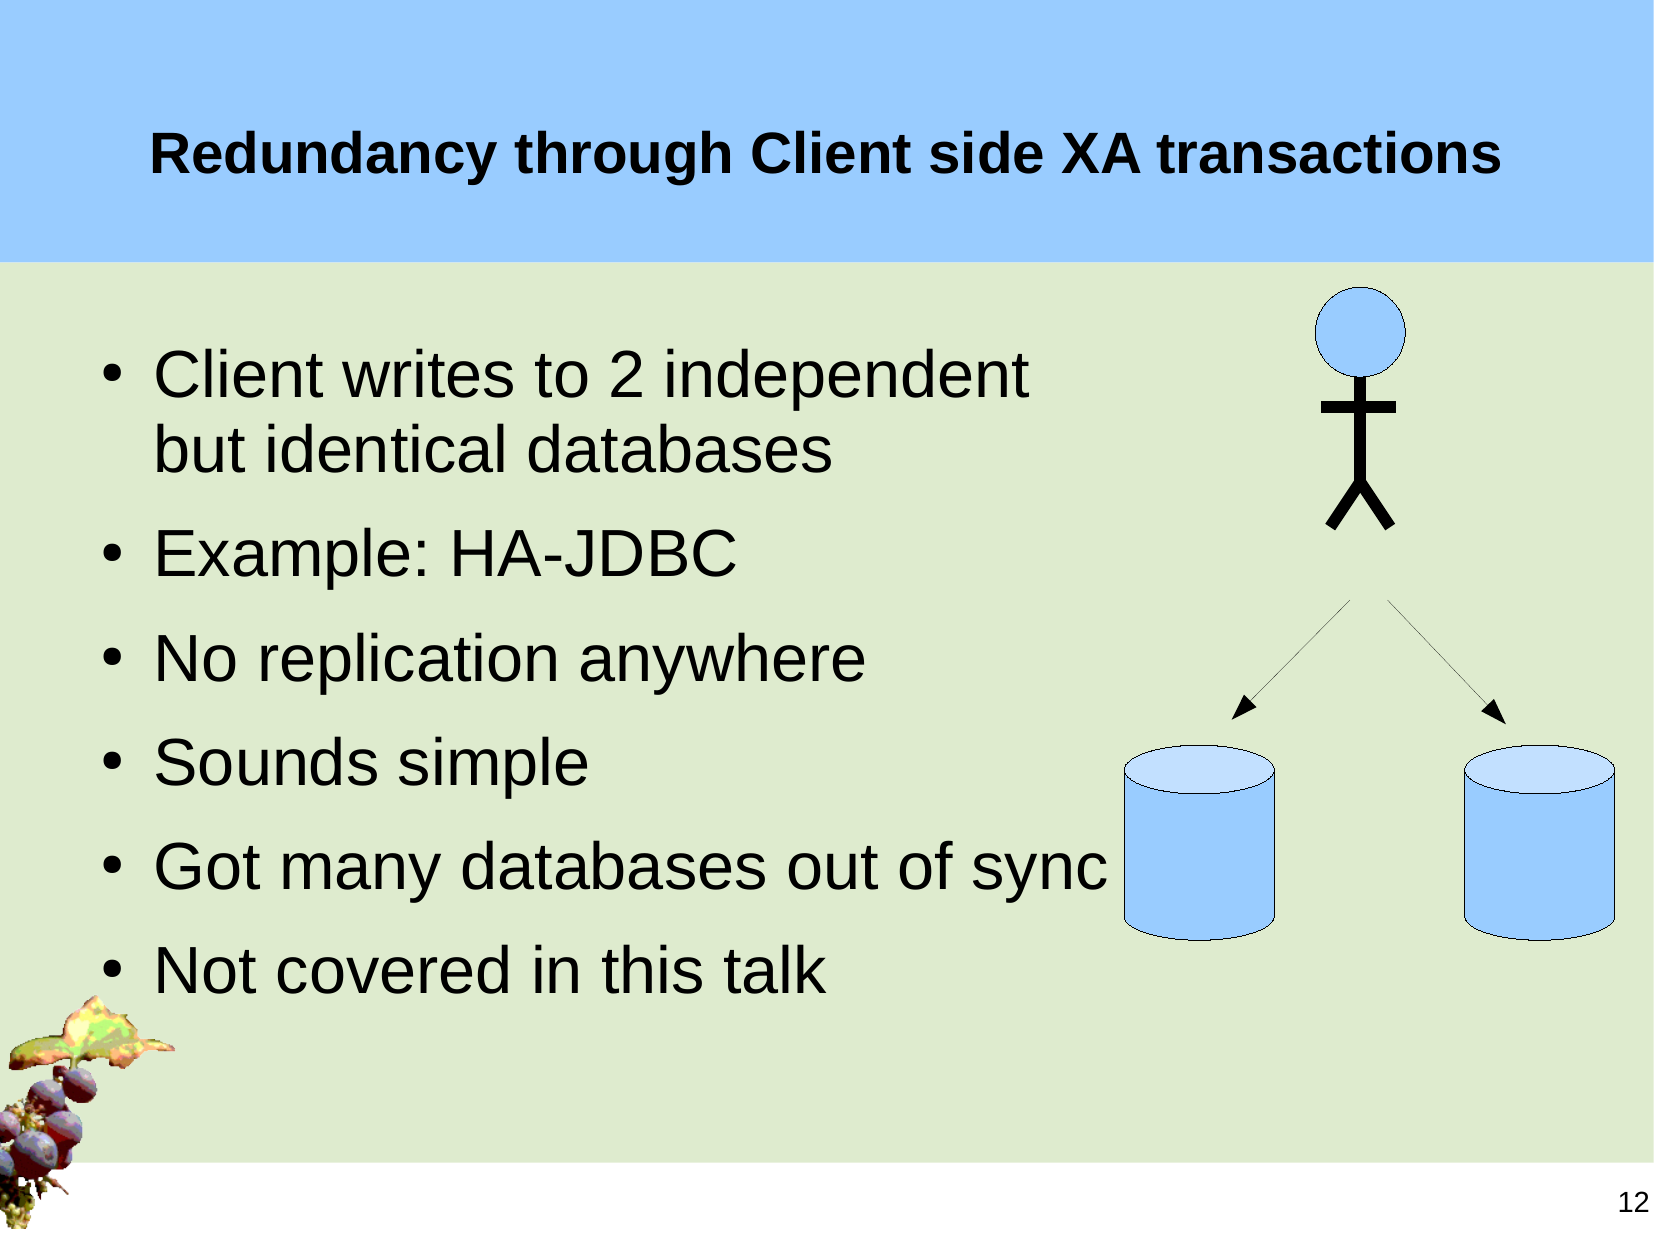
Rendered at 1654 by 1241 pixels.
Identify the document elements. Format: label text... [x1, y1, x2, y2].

text_box [1315, 287, 1406, 377]
text_box [1464, 772, 1615, 941]
text_box ? [1464, 745, 1615, 794]
text_box [1124, 772, 1275, 941]
picture [0, 990, 188, 1229]
text_box ? [1124, 745, 1275, 794]
list Client writes to 2 independent but identical databases Example: HA-JDBC No replication anywhere Sounds simple Got many databases out of sync Not covered in this talk [82, 337, 1126, 1109]
title Redundancy through Client side XA transactions [82, 49, 1571, 257]
